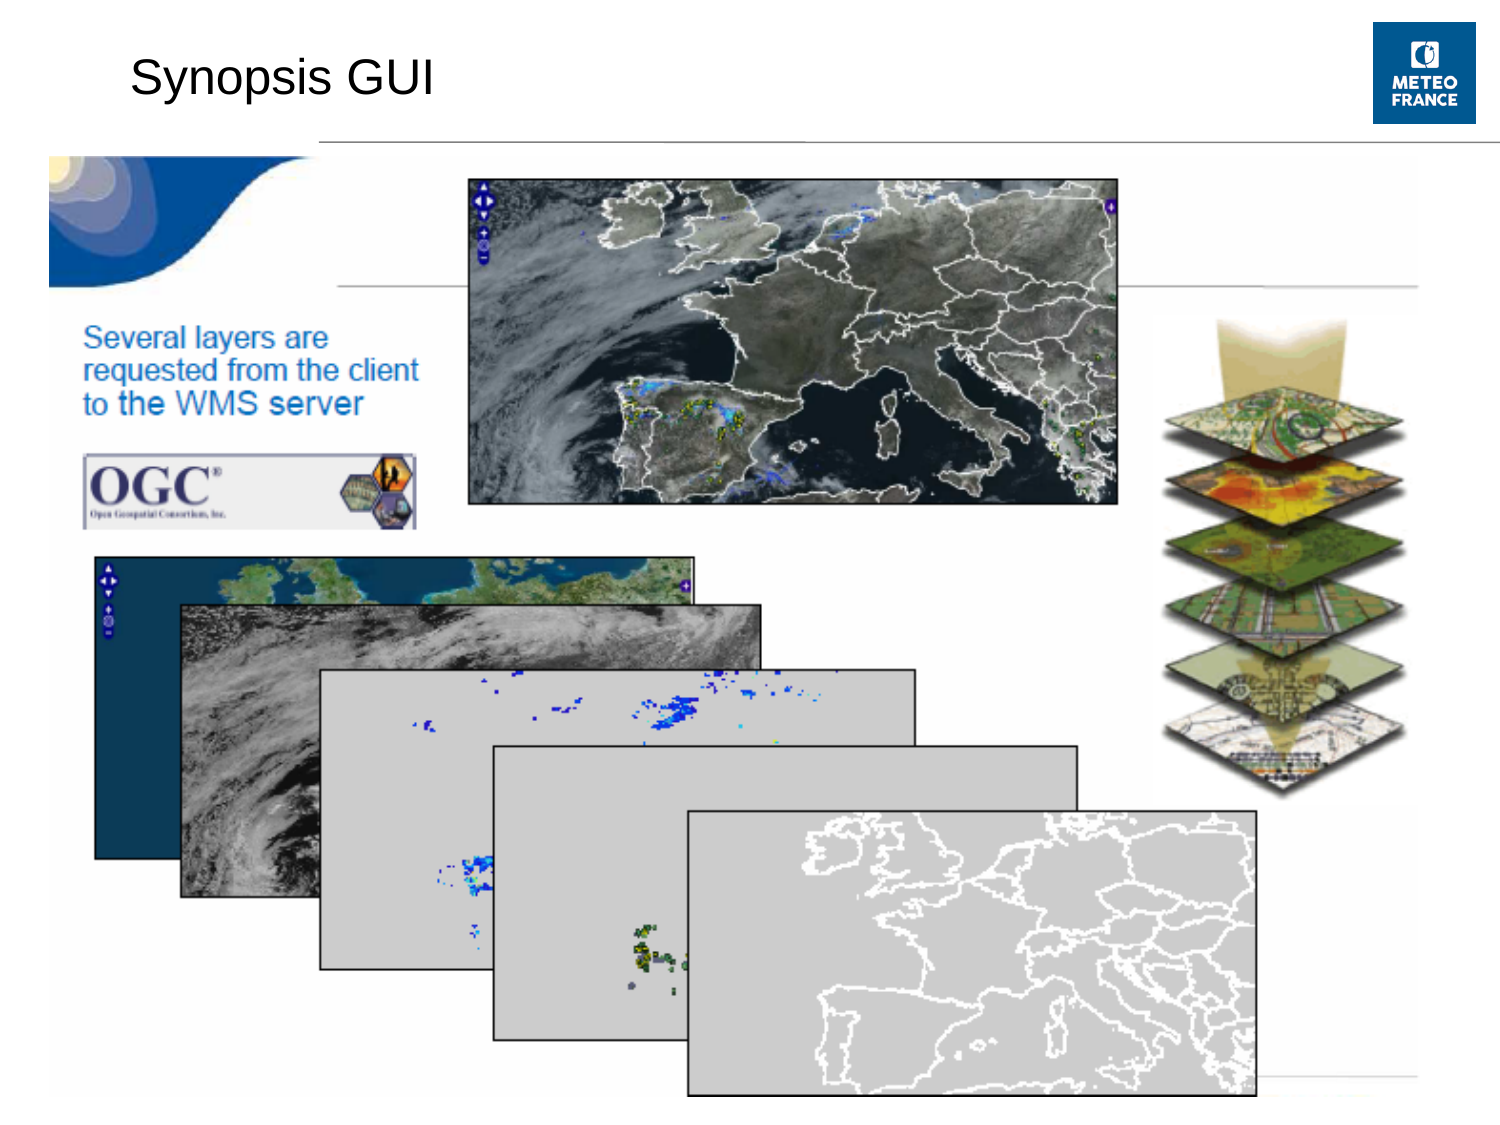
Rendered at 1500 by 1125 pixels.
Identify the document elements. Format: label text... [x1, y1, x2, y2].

title Synopsis GUI [129, 23, 1500, 141]
picture [49, 156, 1475, 1097]
